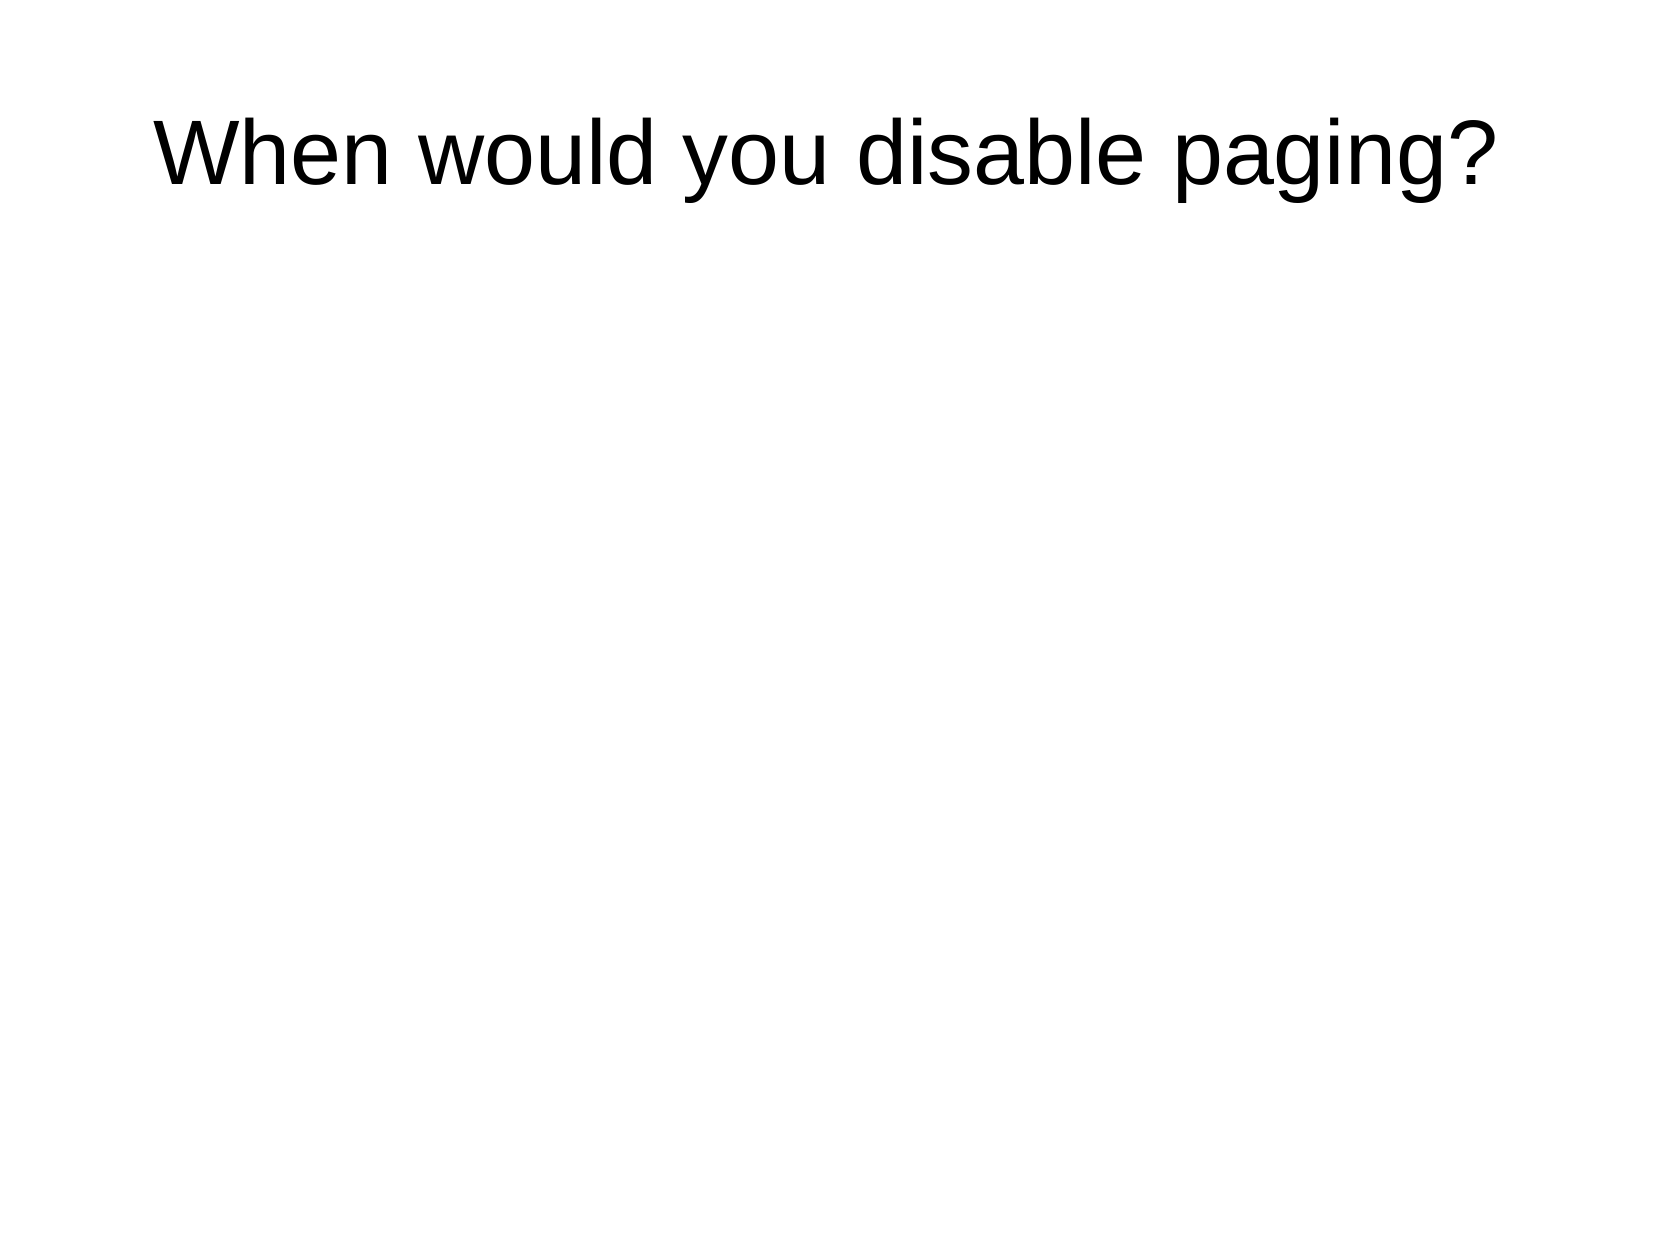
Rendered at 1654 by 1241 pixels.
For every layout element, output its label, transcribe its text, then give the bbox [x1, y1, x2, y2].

title When would you disable paging? [82, 49, 1571, 257]
